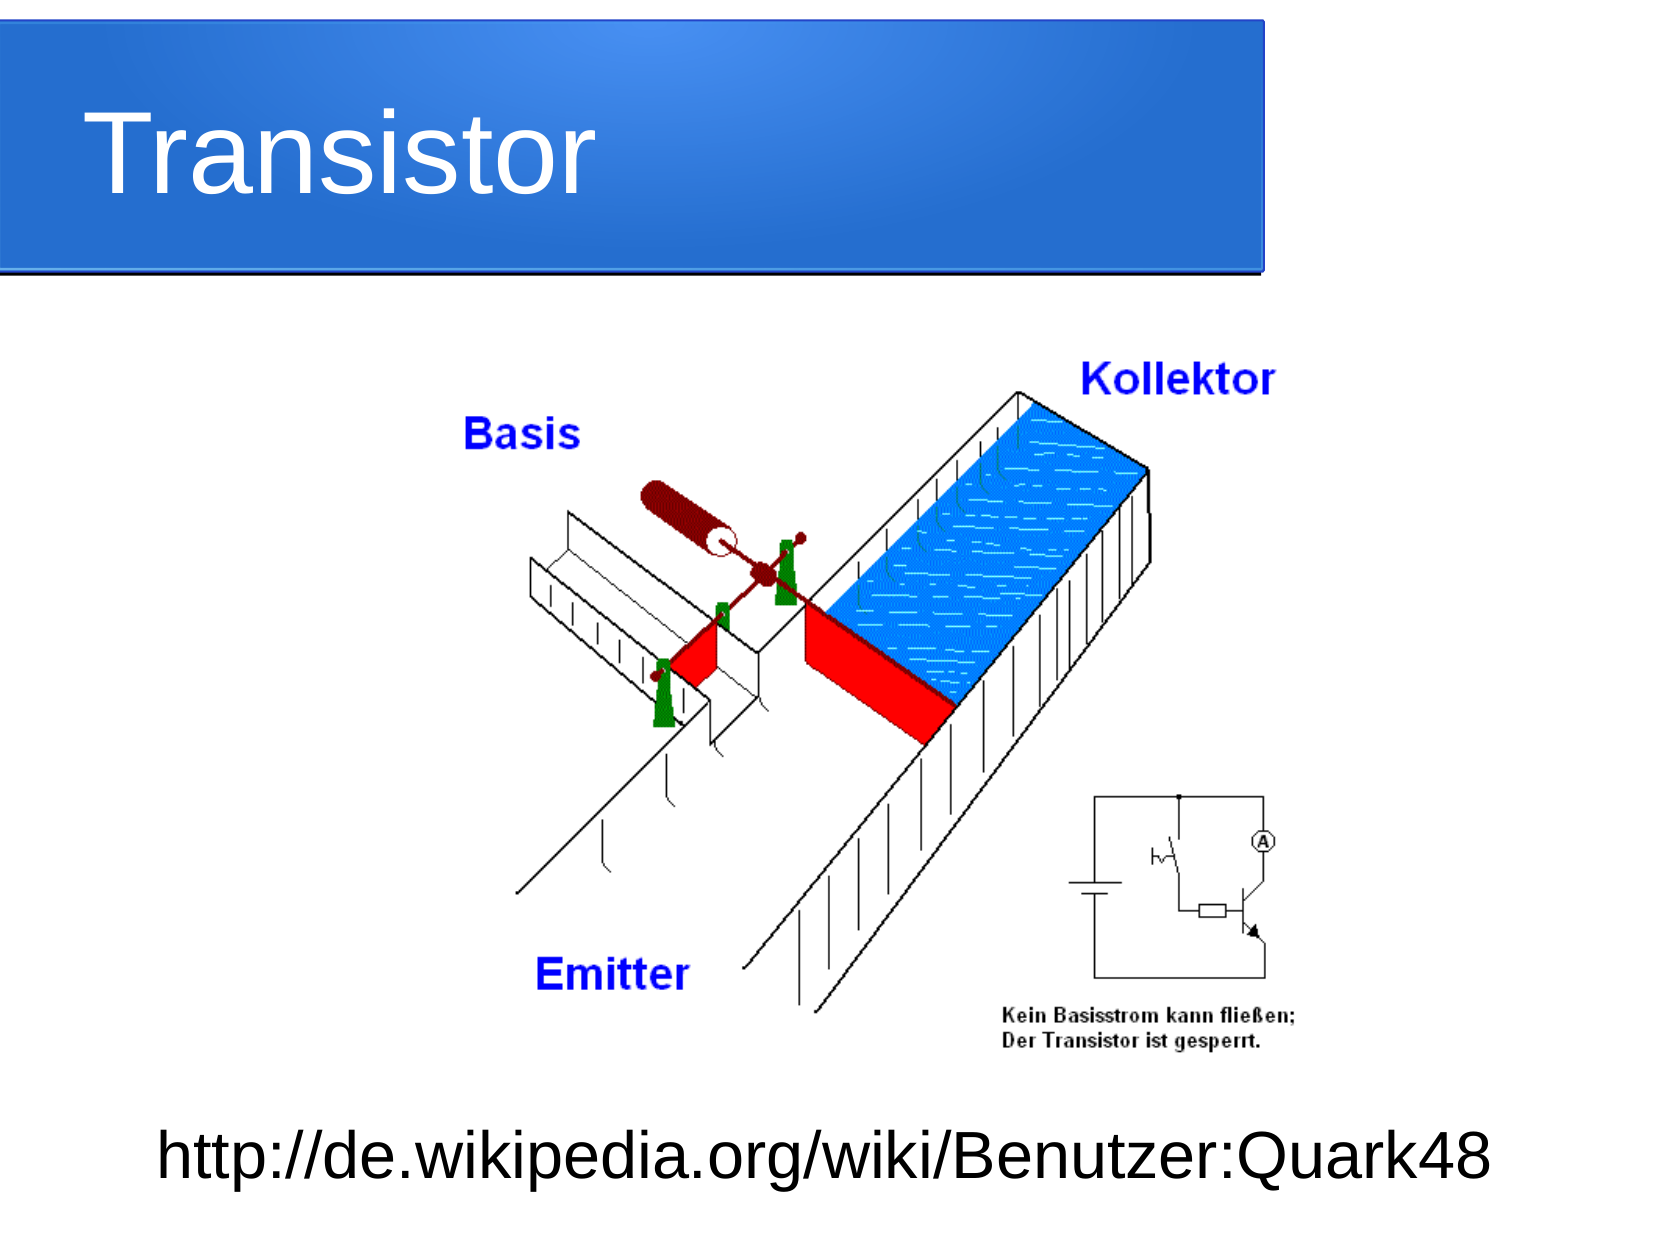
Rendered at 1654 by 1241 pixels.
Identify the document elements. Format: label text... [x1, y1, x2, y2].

picture [330, 315, 1330, 1066]
title Transistor [82, 49, 1250, 257]
subtitle http://de.wikipedia.org/wiki/Benutzer:Quark48 [30, 1095, 1621, 1216]
